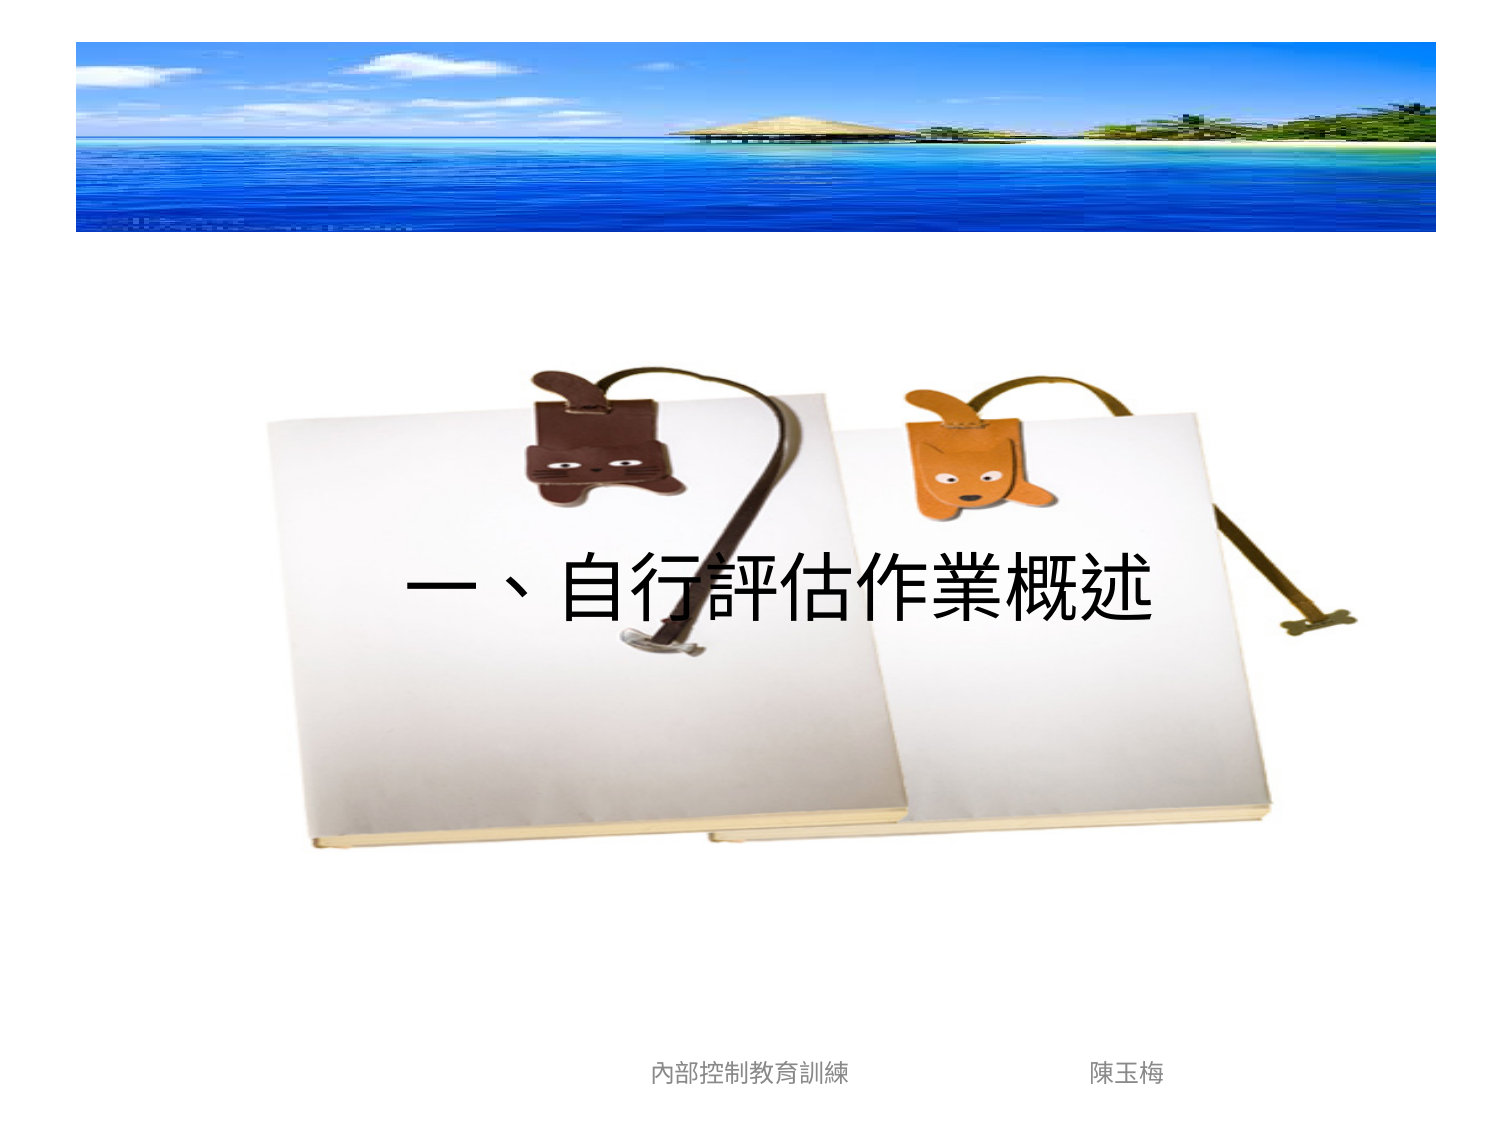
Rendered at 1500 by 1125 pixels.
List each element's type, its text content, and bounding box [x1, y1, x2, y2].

text_box 內部控制教育訓練 [512, 1042, 988, 1103]
text_box 一、自行評估作業概述 [371, 532, 1188, 639]
text_box 陳玉梅 [1074, 1042, 1426, 1103]
picture [230, 314, 1365, 906]
